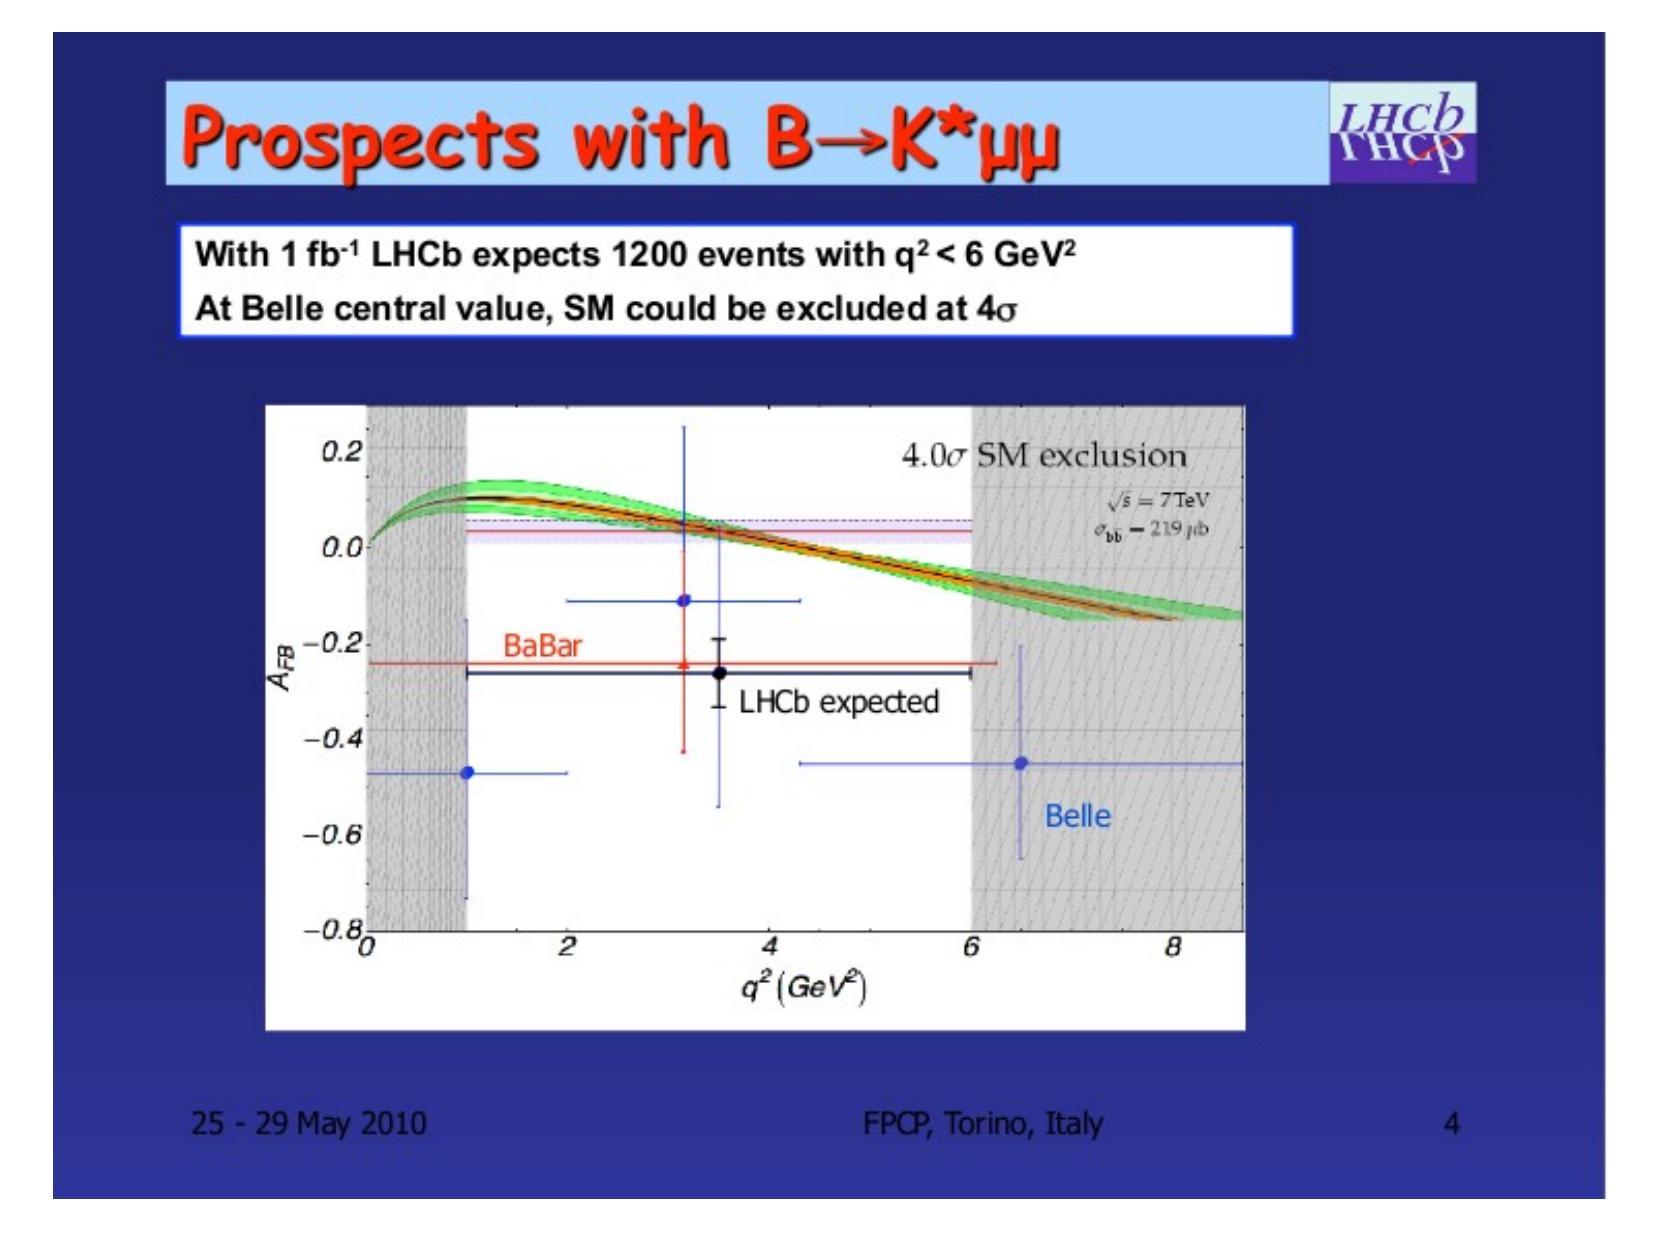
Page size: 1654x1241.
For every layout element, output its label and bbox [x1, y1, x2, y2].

picture [53, 32, 1608, 1199]
